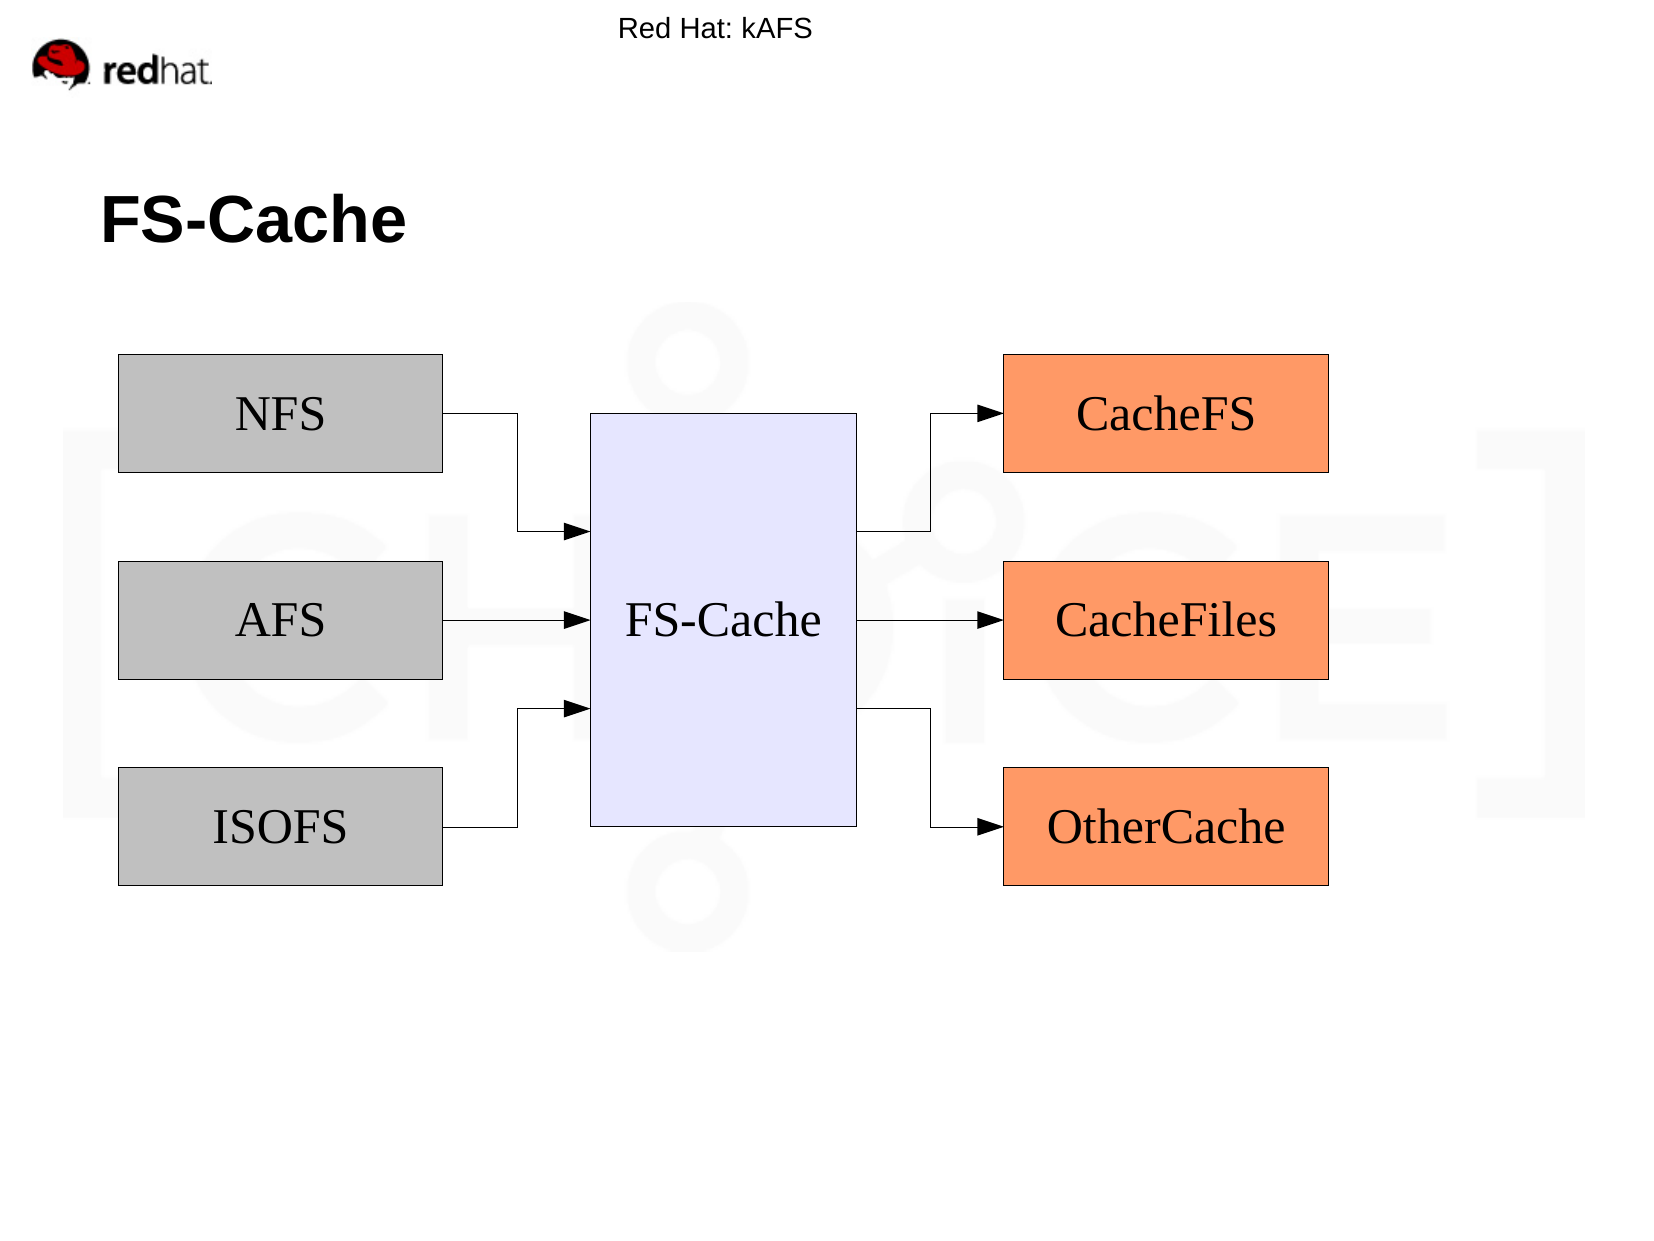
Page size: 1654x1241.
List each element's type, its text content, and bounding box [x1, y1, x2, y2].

text_box CacheFiles [1003, 561, 1329, 680]
title FS-Cache [100, 164, 1506, 275]
text_box AFS [118, 561, 443, 680]
picture [31, 37, 212, 98]
picture [63, 302, 1585, 952]
text_box NFS [118, 354, 443, 473]
text_box CacheFS [1003, 354, 1329, 473]
text_box FS-Cache [590, 413, 857, 827]
text_box ISOFS [118, 767, 443, 886]
text_box OtherCache [1003, 767, 1329, 886]
